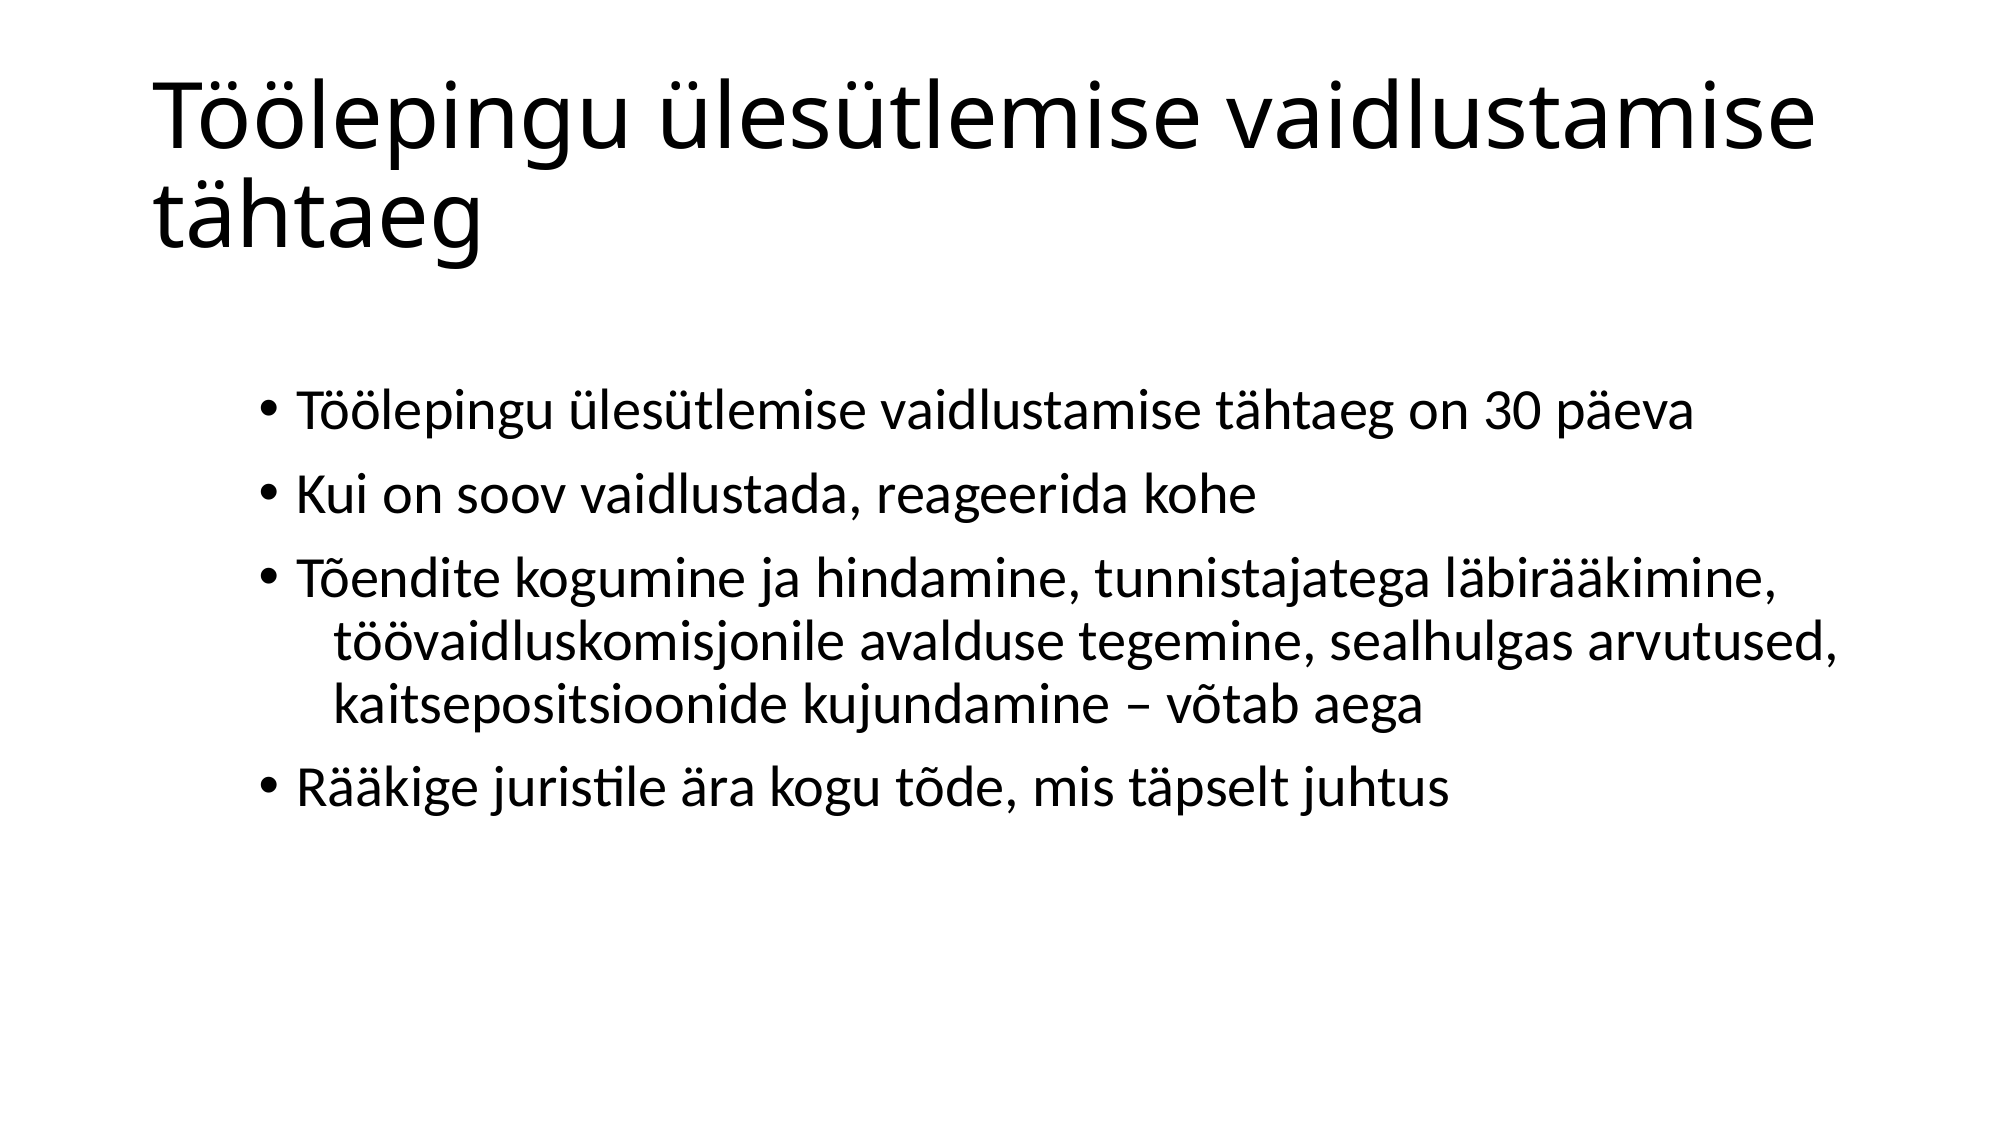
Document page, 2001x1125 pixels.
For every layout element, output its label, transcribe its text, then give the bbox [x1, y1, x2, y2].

list Töölepingu ülesütlemise vaidlustamise tähtaeg on 30 päeva Kui on soov vaidlustada, reageerida kohe Tõendite kogumine ja hindamine, tunnistajatega läbirääkimine, töövaidluskomisjonile avalduse tegemine, sealhulgas arvutused, kaitsepositsioonide kujundamine – võtab aega Rääkige juristile ära kogu tõde, mis täpselt juhtus [243, 372, 1887, 1059]
title Töölepingu ülesütlemise vaidlustamise tähtaeg [137, 59, 1863, 278]
